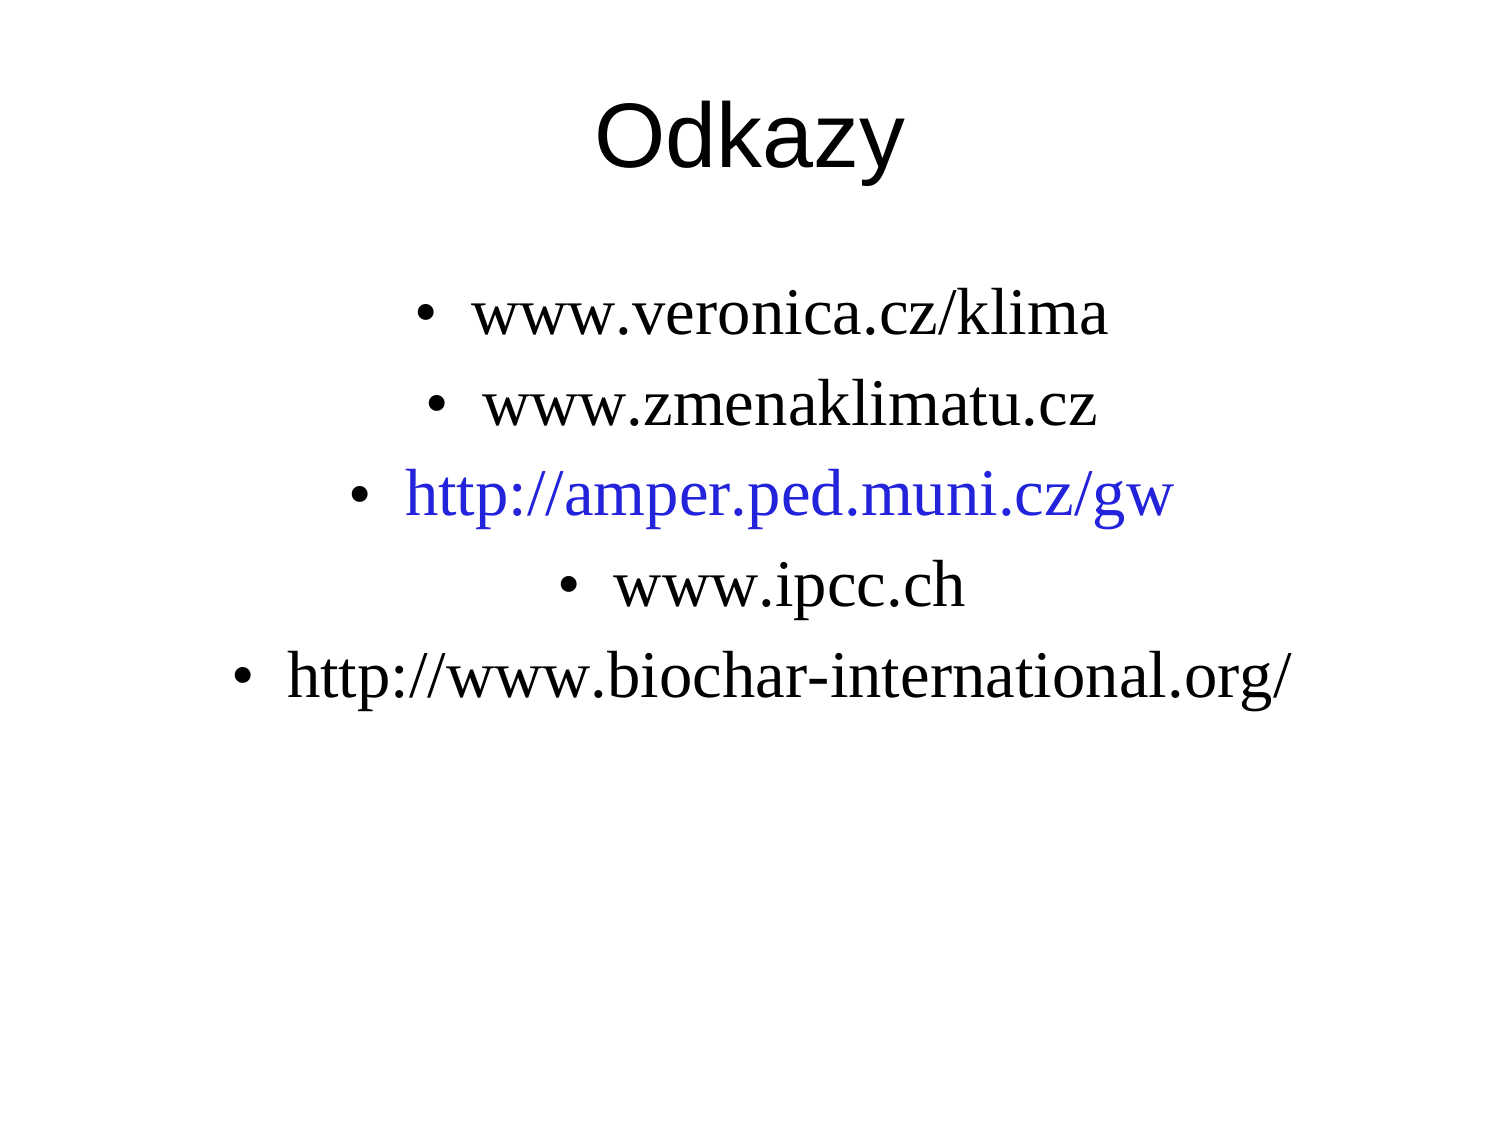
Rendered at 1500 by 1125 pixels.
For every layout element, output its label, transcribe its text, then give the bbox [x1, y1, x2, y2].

list www.veronica.cz/klima www.zmenaklimatu.cz http://amper.ped.muni.cz/gw www.ipcc.ch http://www.biochar-international.org/ [87, 274, 1438, 763]
title Odkazy [75, 21, 1425, 257]
